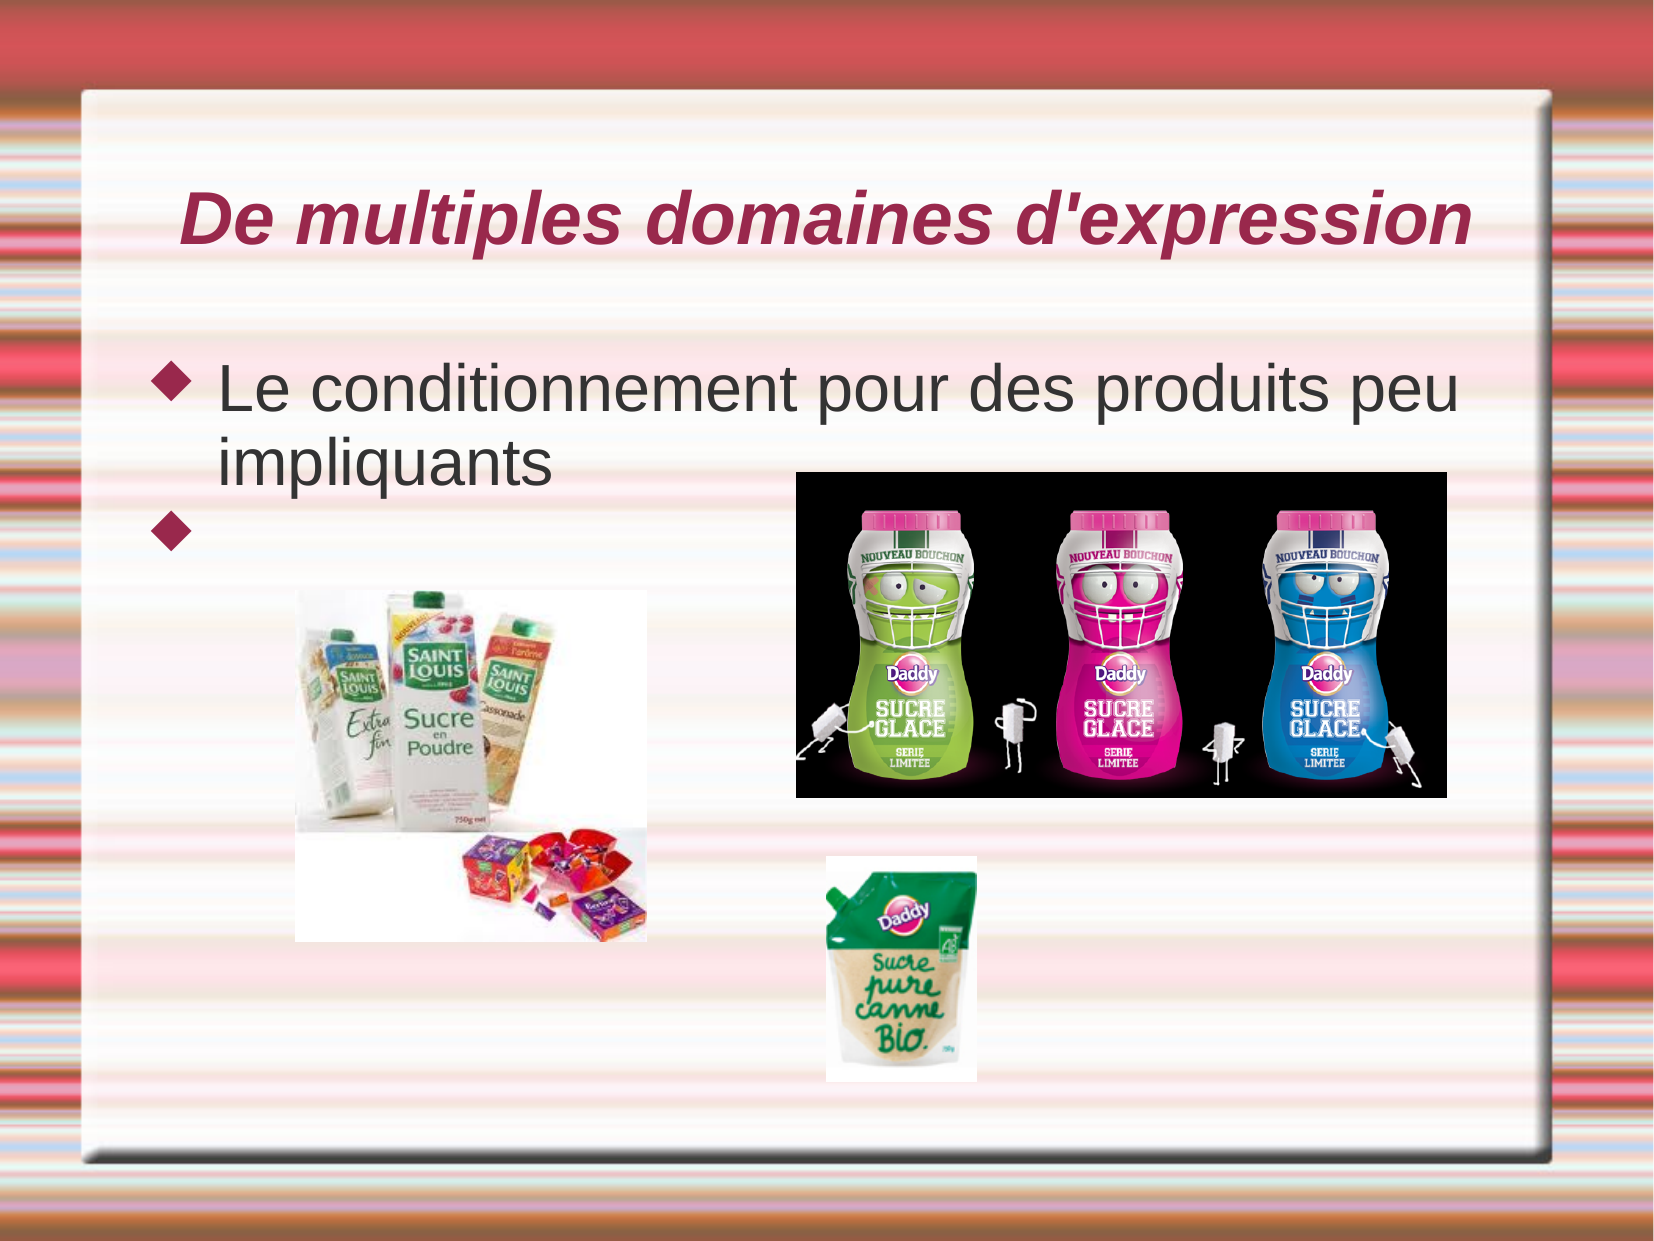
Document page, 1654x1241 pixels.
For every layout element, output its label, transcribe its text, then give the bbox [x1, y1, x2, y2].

title De multiples domaines d'expression [121, 114, 1534, 322]
picture [0, 0, 1654, 1241]
list Le conditionnement pour des produits peu impliquants [134, 350, 1516, 1132]
